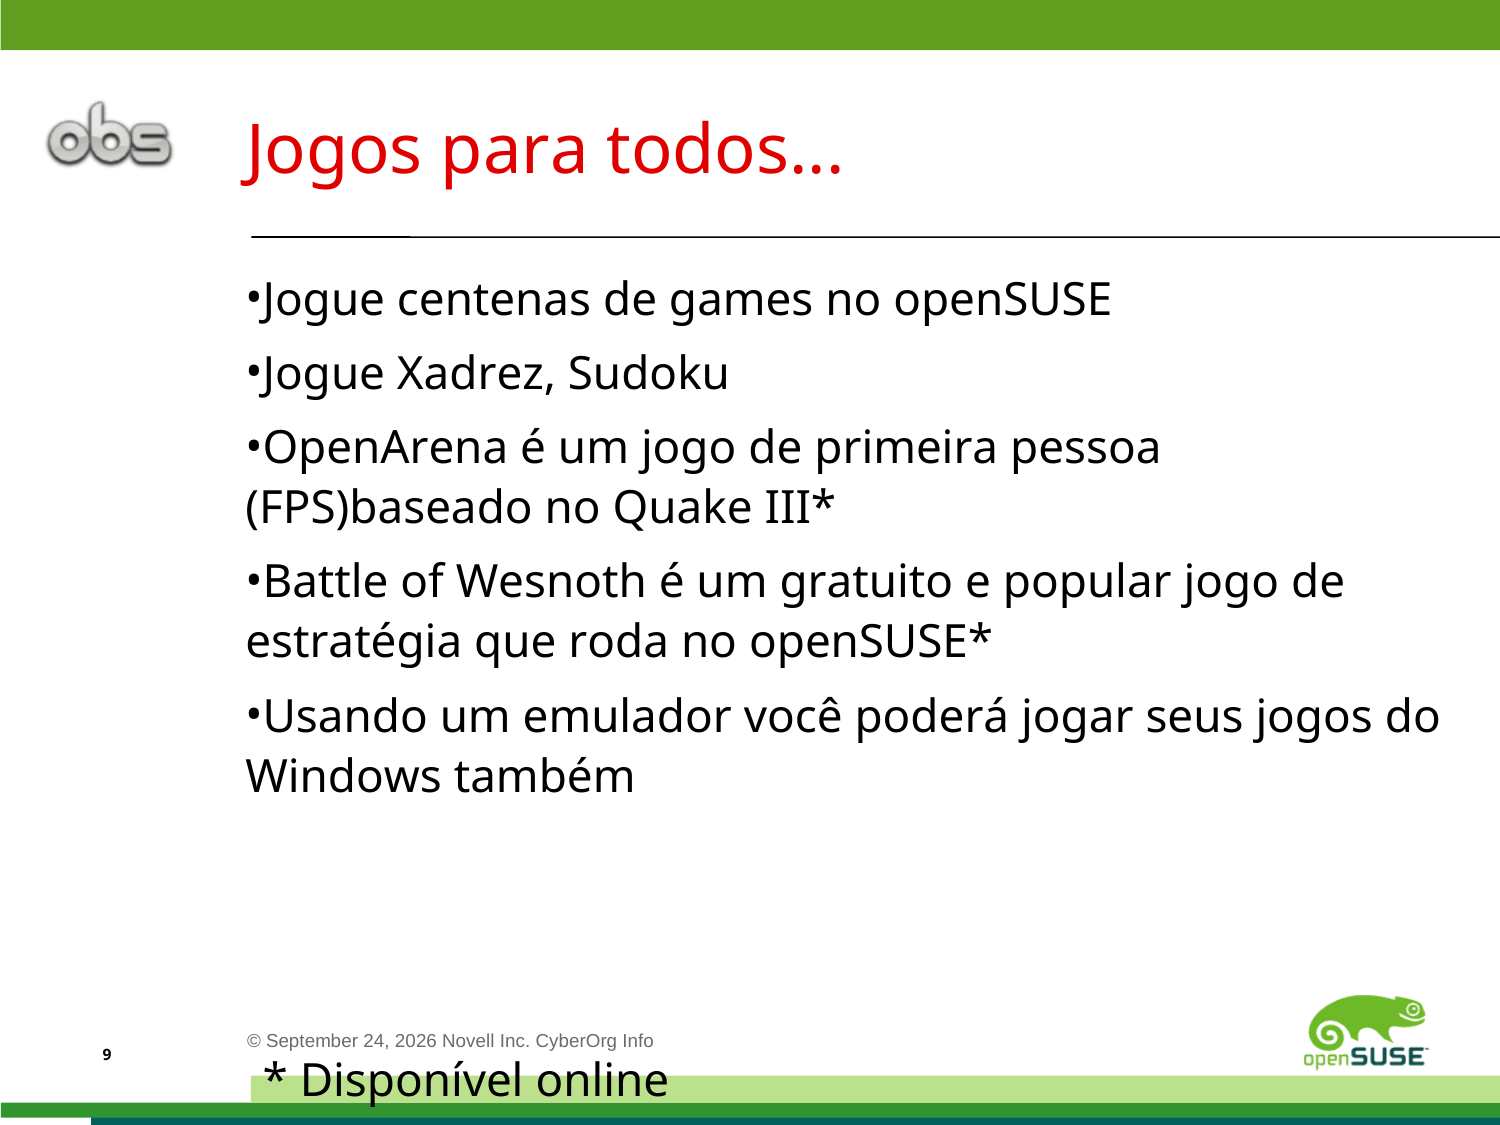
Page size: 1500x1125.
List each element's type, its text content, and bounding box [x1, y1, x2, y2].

picture [32, 55, 189, 212]
title Jogos para todos... [246, 68, 1409, 231]
list Jogue centenas de games no openSUSE Jogue Xadrez, Sudoku OpenArena é um jogo de primeira pessoa (FPS)baseado no Quake III* Battle of Wesnoth é um gratuito e popular jogo de estratégia que roda no openSUSE* Usando um emulador você poderá jogar seus jogos do Windows também * Disponível online [245, 267, 1458, 1071]
